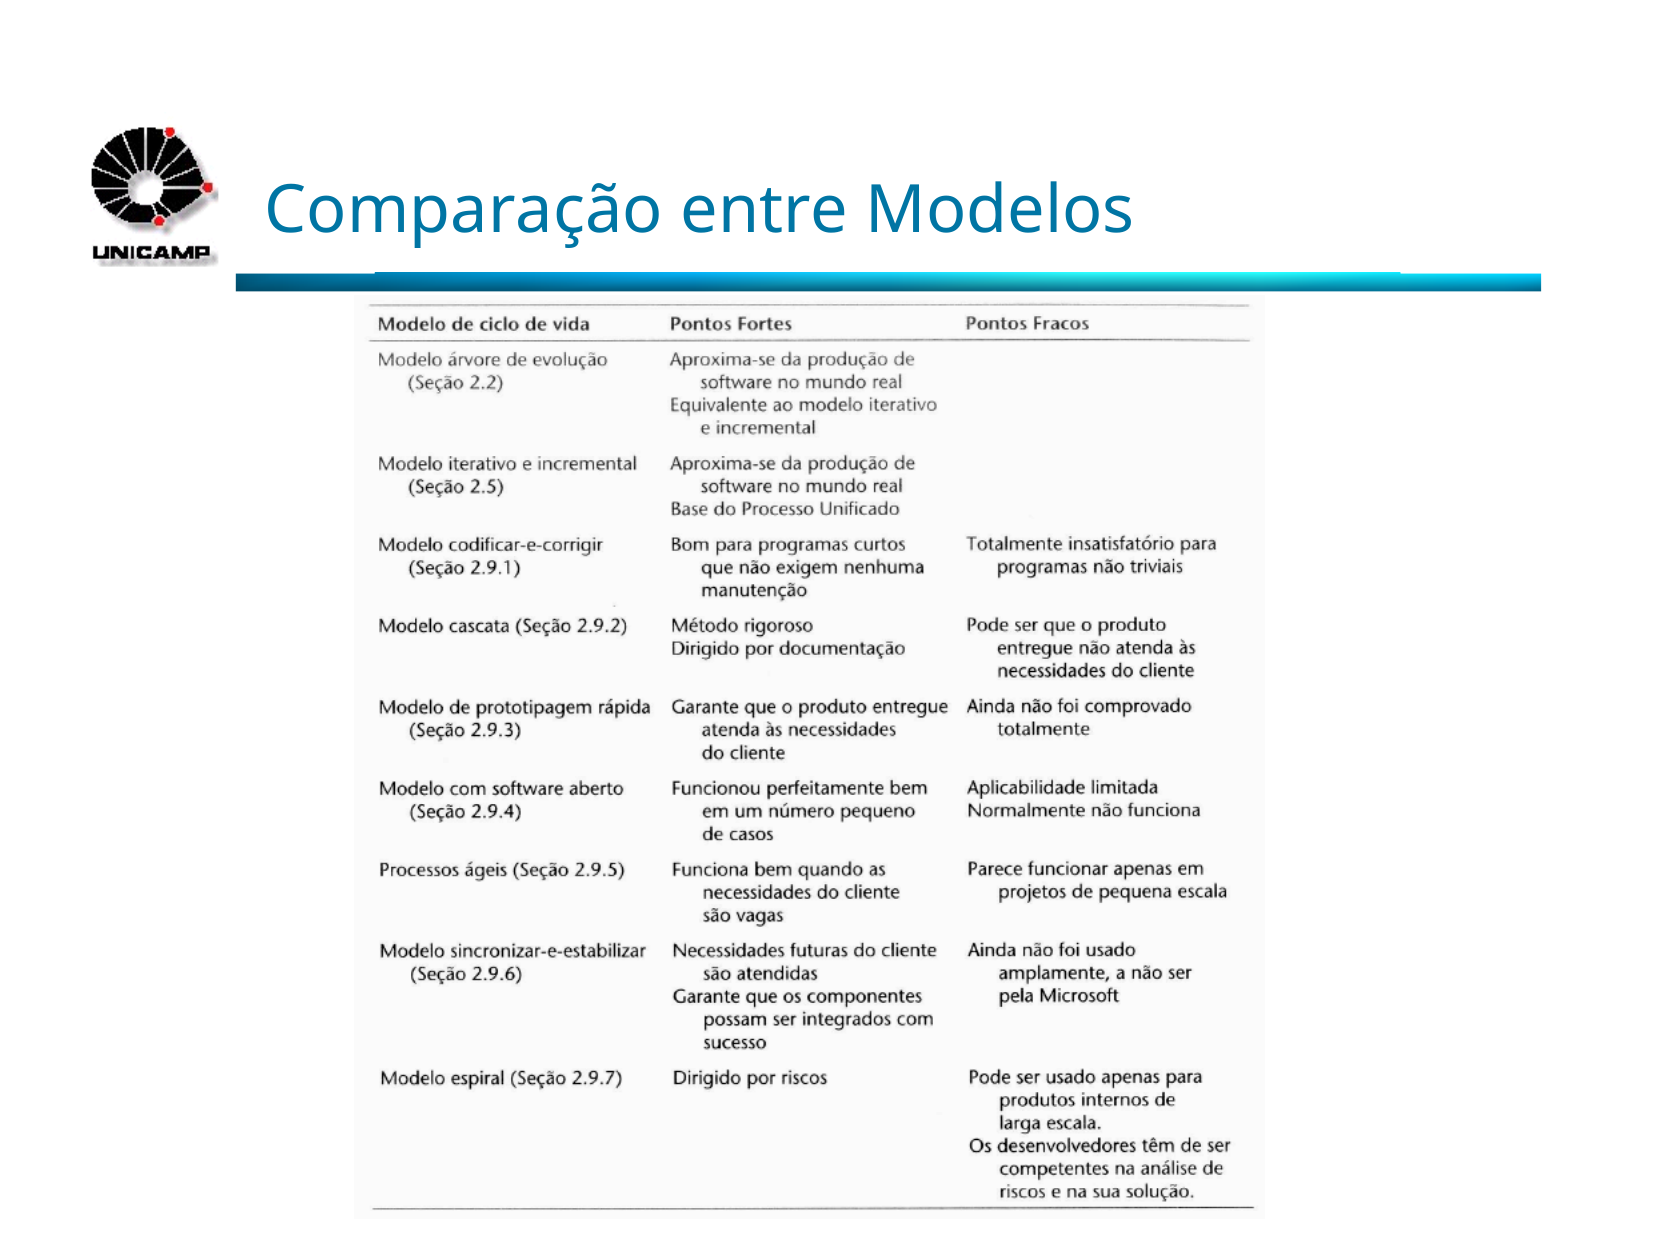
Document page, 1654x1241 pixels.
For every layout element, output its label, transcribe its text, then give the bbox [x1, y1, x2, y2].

picture [125, 272, 1654, 1219]
title Comparação entre Modelos [264, 42, 1534, 250]
